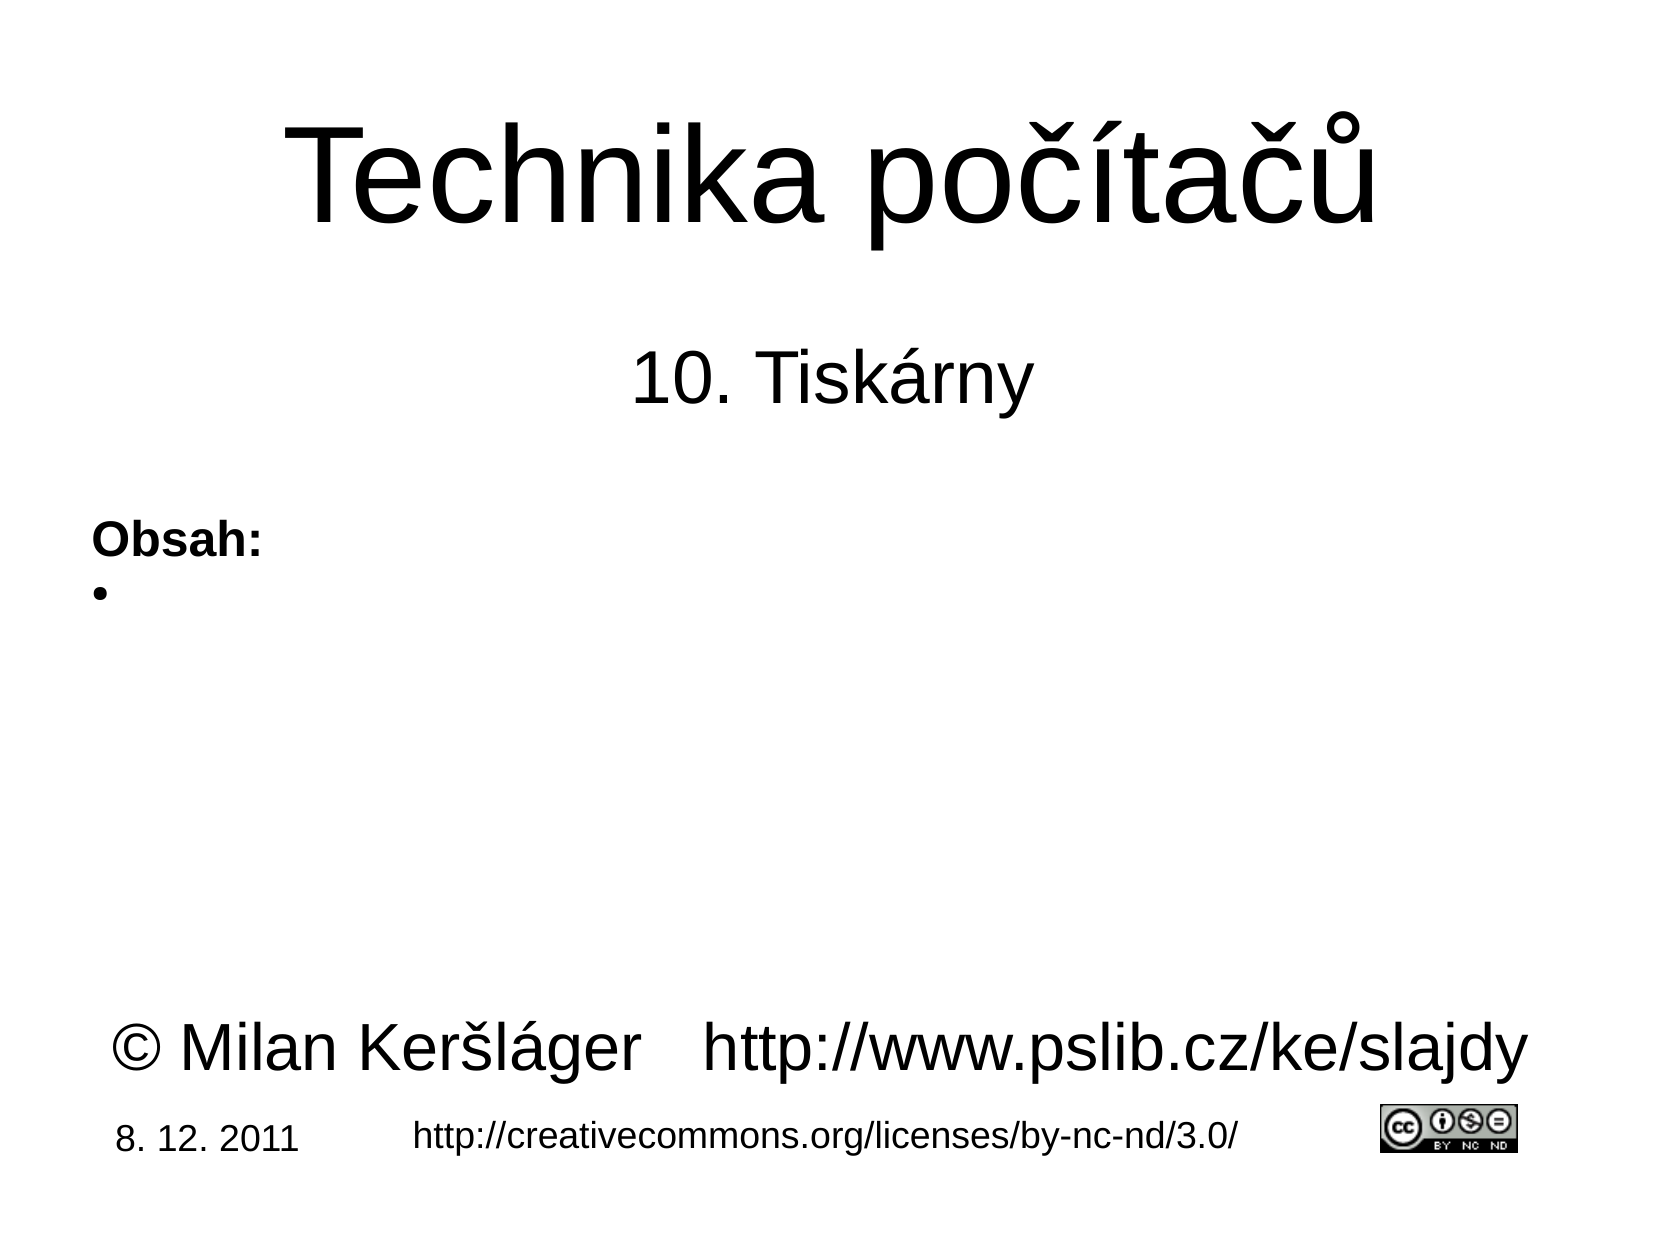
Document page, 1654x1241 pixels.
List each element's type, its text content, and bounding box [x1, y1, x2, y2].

text_box http://creativecommons.org/licenses/by-nc-nd/3.0/ [339, 1107, 1313, 1165]
title Technika počítačů 10. Tiskárny [88, 56, 1577, 461]
picture [1380, 1104, 1518, 1153]
text_box Obsah: [76, 503, 1583, 631]
text_box 8. 12. 2011 [100, 1110, 337, 1168]
list © Milan Keršláger http://www.pslib.cz/ke/slajdy [76, 1009, 1565, 1087]
